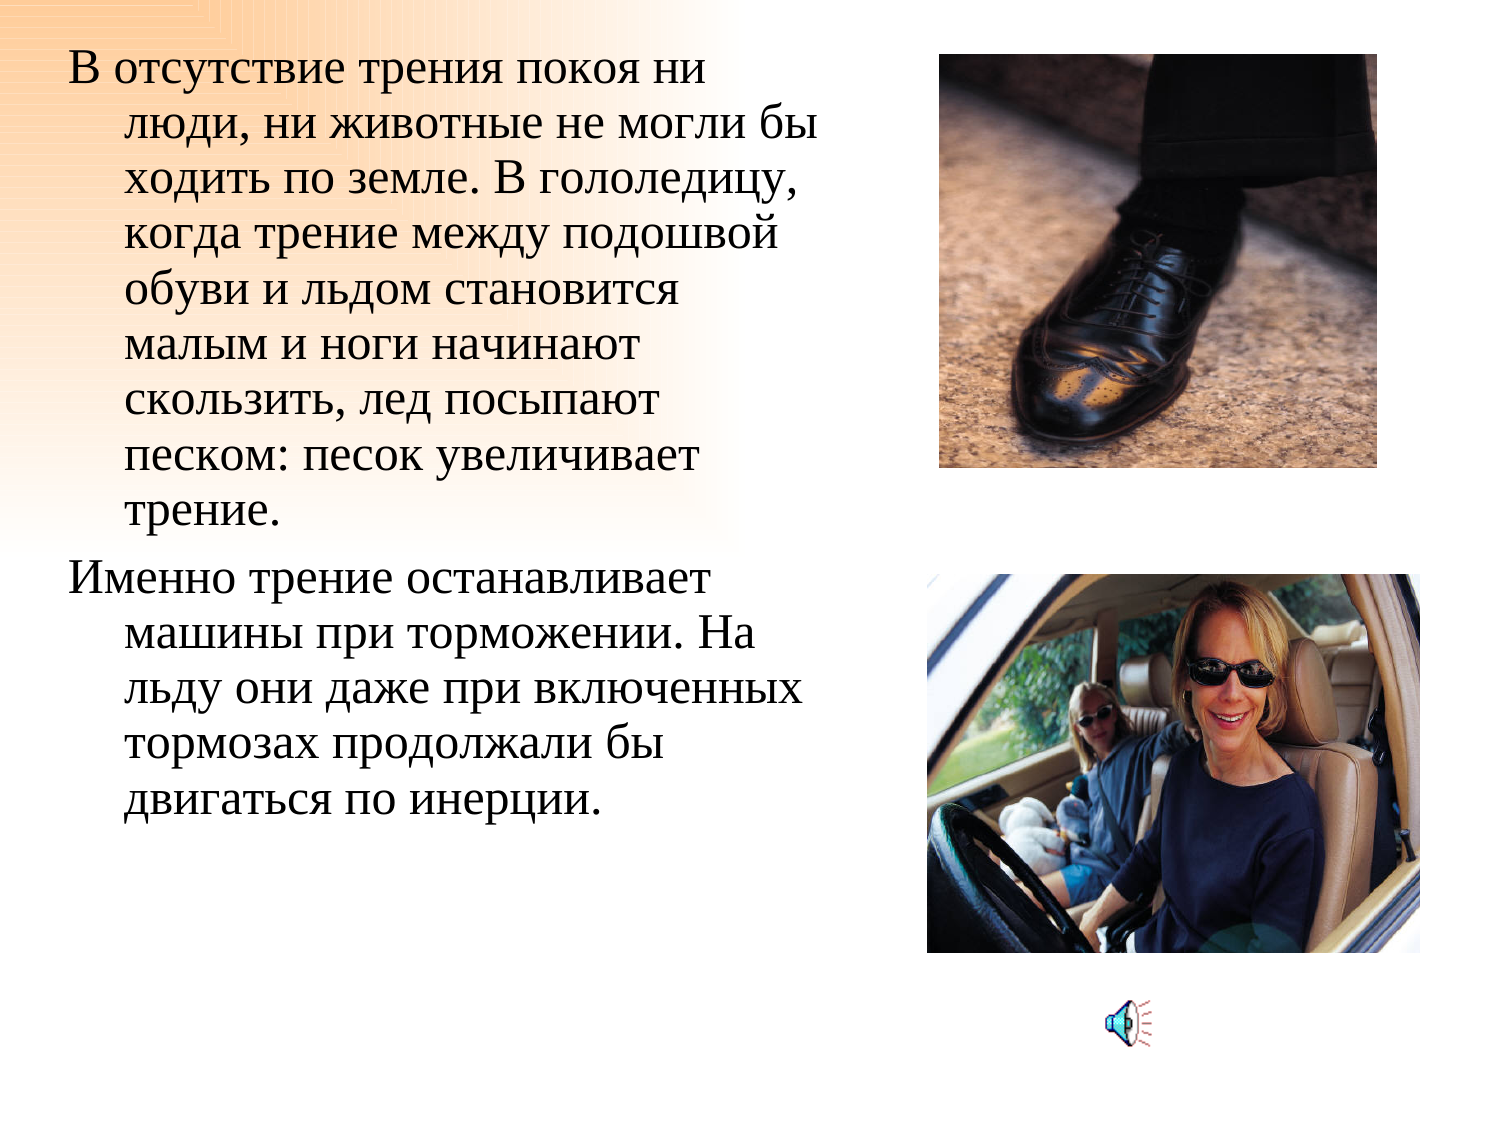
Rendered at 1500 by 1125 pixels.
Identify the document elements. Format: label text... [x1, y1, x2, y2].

picture [927, 574, 1420, 953]
picture [1104, 999, 1155, 1050]
picture [939, 54, 1377, 468]
list В отсутствие трения покоя ни люди, ни животные не могли бы ходить по земле. В гололедицу, когда трение между подошвой обуви и льдом становится малым и ноги начинают скользить, лед посыпают песком: песок увеличивает трение. Именно трение останавливает машины при торможении. На льду они даже при включенных тормозах продолжали бы двигаться по инерции. [53, 31, 845, 1120]
